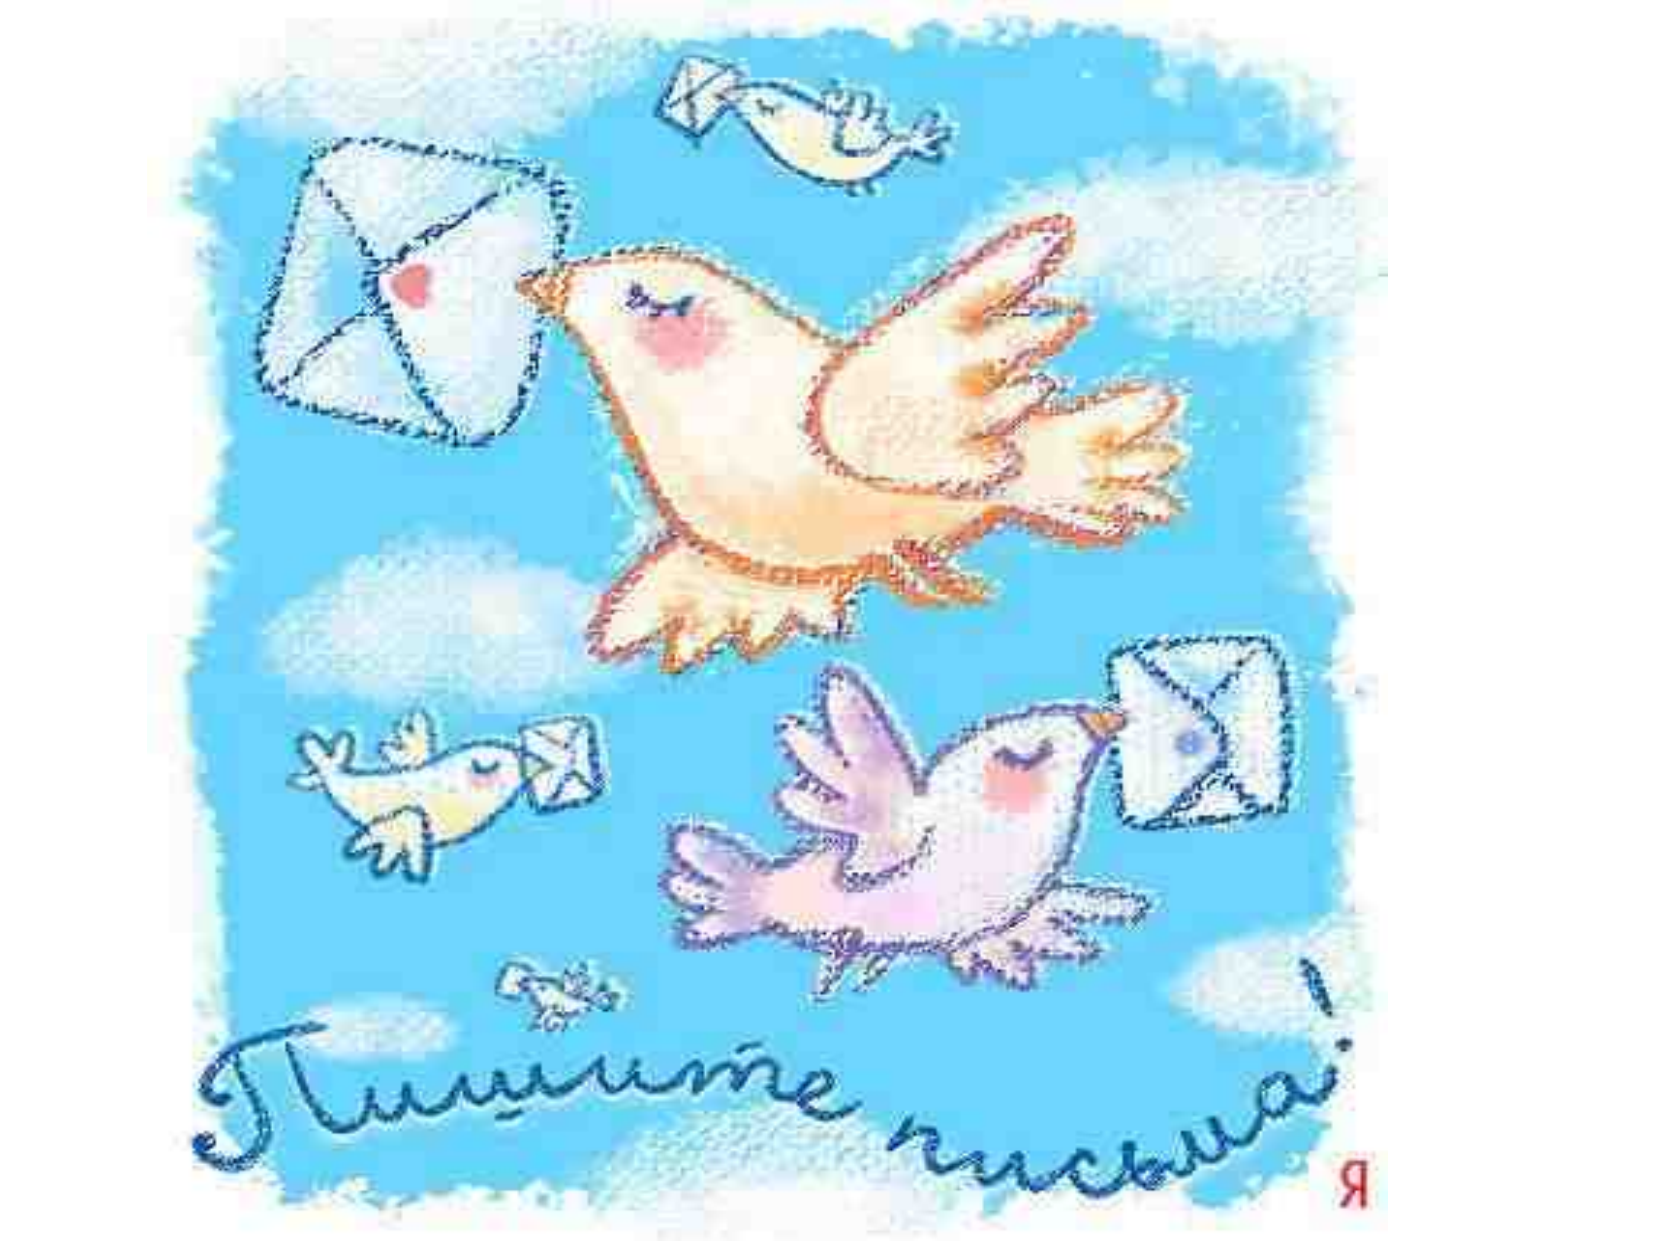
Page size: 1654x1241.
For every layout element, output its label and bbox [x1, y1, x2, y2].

picture [147, 0, 1388, 1241]
